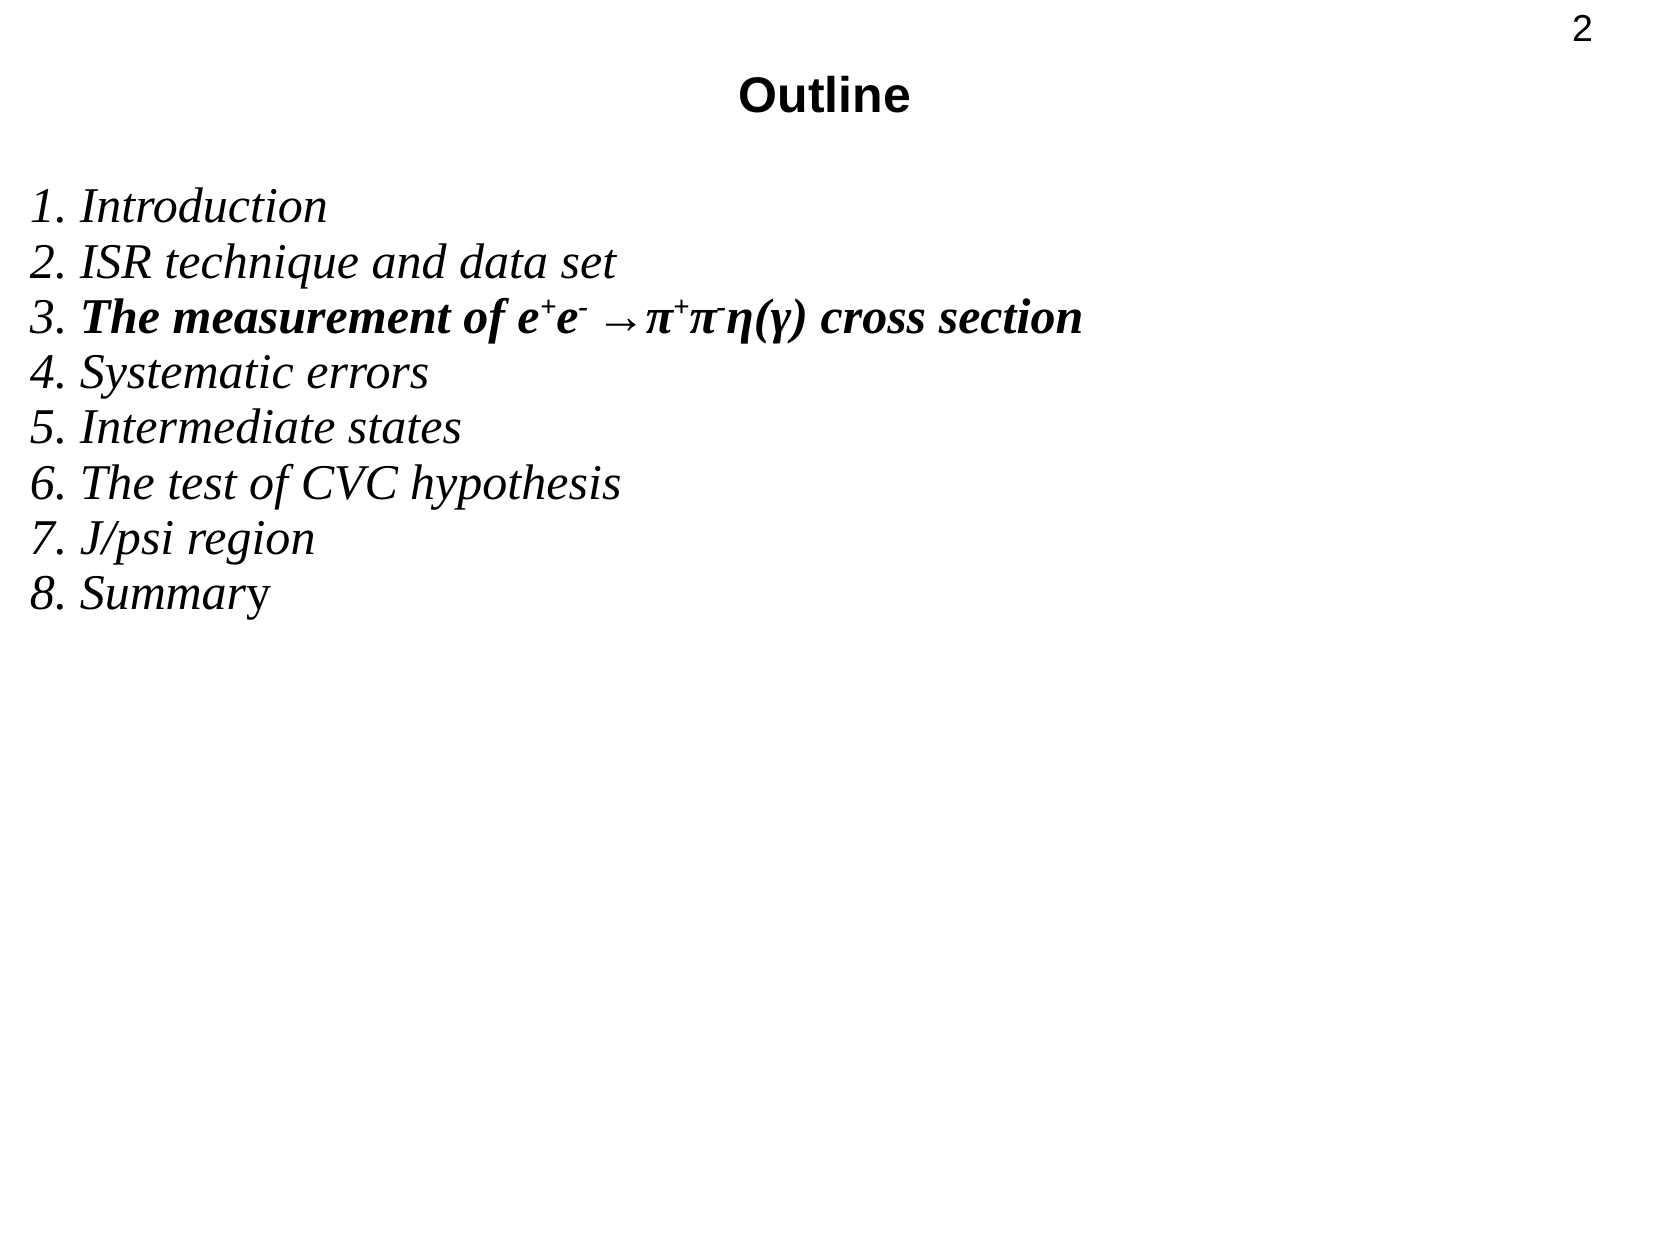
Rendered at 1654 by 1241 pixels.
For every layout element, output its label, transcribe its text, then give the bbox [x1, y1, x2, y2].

text_box 2 [1557, 0, 1654, 57]
text_box Outline 1. Introduction 2. ISR technique and data set 3. The measurement of e+e- →π+π-η(γ) cross section 4. Systematic errors 5. Intermediate states 6. The test of CVC hypothesis 7. J/psi region 8. Summary [15, 60, 1636, 931]
